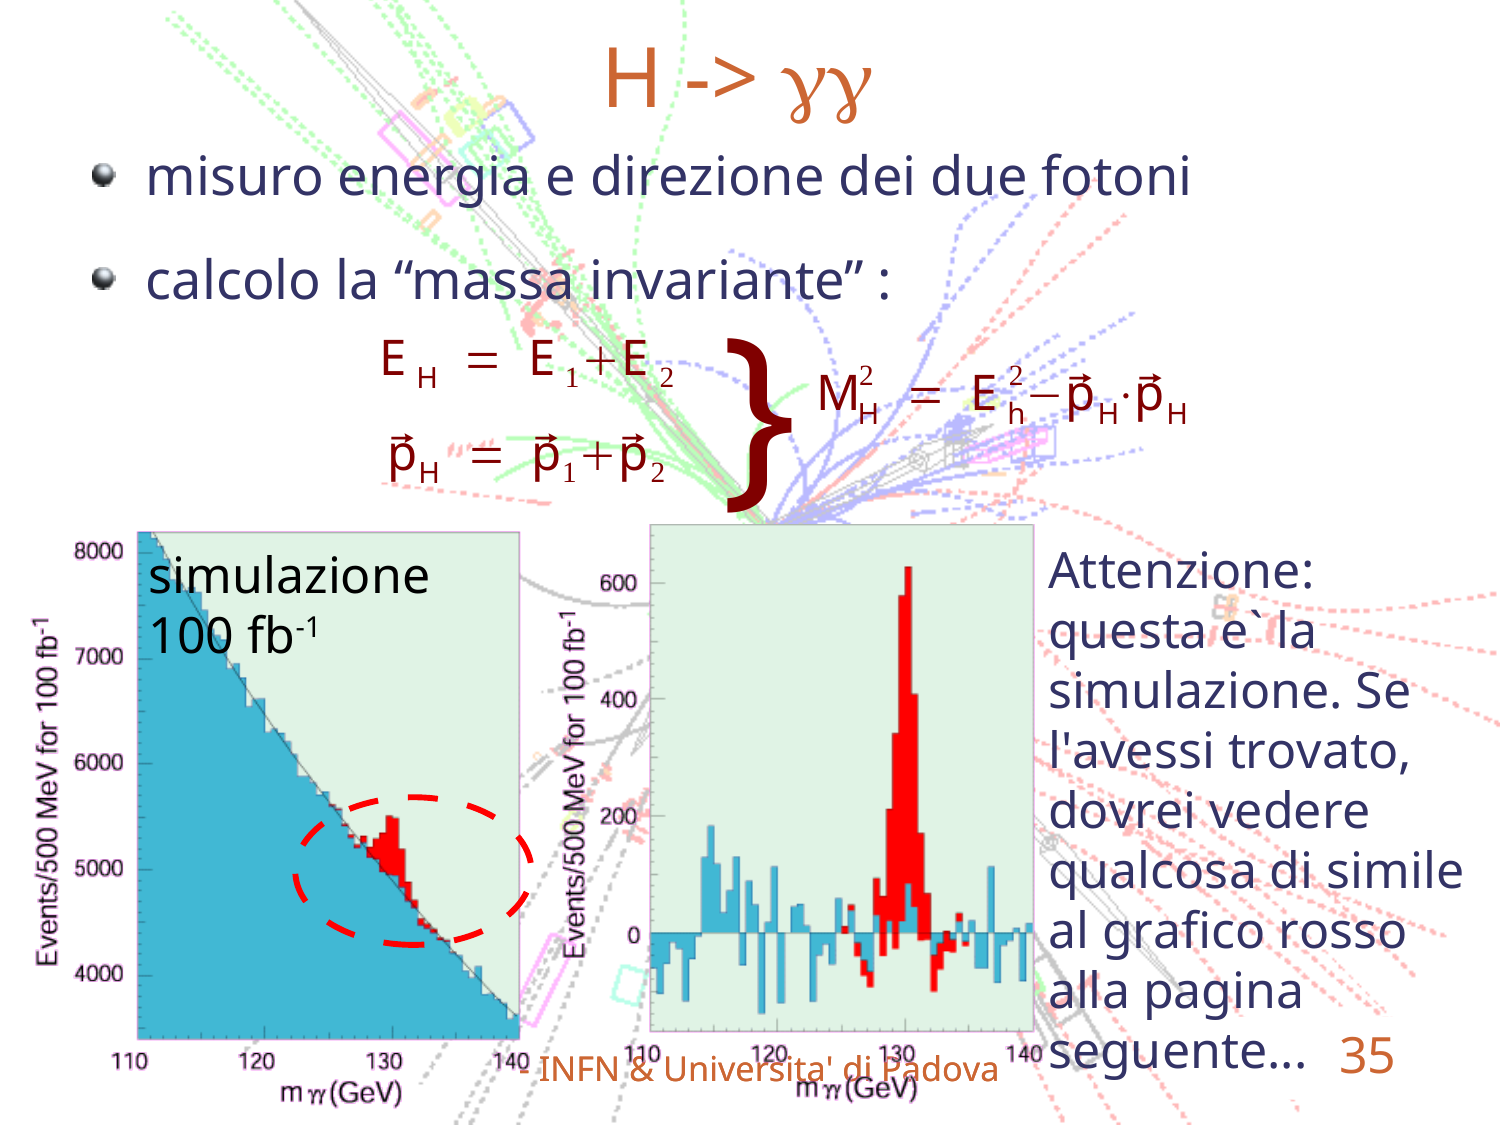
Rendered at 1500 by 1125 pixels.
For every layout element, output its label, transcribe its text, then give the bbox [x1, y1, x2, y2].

title H -> gg [37, 3, 1463, 141]
chart [381, 424, 672, 502]
list misuro energia e direzione dei due fotoni calcolo la “massa invariante” : [75, 137, 1425, 336]
chart [373, 329, 680, 407]
text_box simulazione 100 fb-1 [134, 536, 554, 672]
picture [0, 0, 1500, 1125]
chart [833, 517, 853, 524]
text_box } [706, 274, 833, 524]
chart [833, 359, 1195, 442]
text_box Attenzione: questa e` la simulazione. Se l'avessi trovato, dovrei vedere qualcosa di simile al grafico rosso alla pagina seguente... [1033, 531, 1500, 967]
